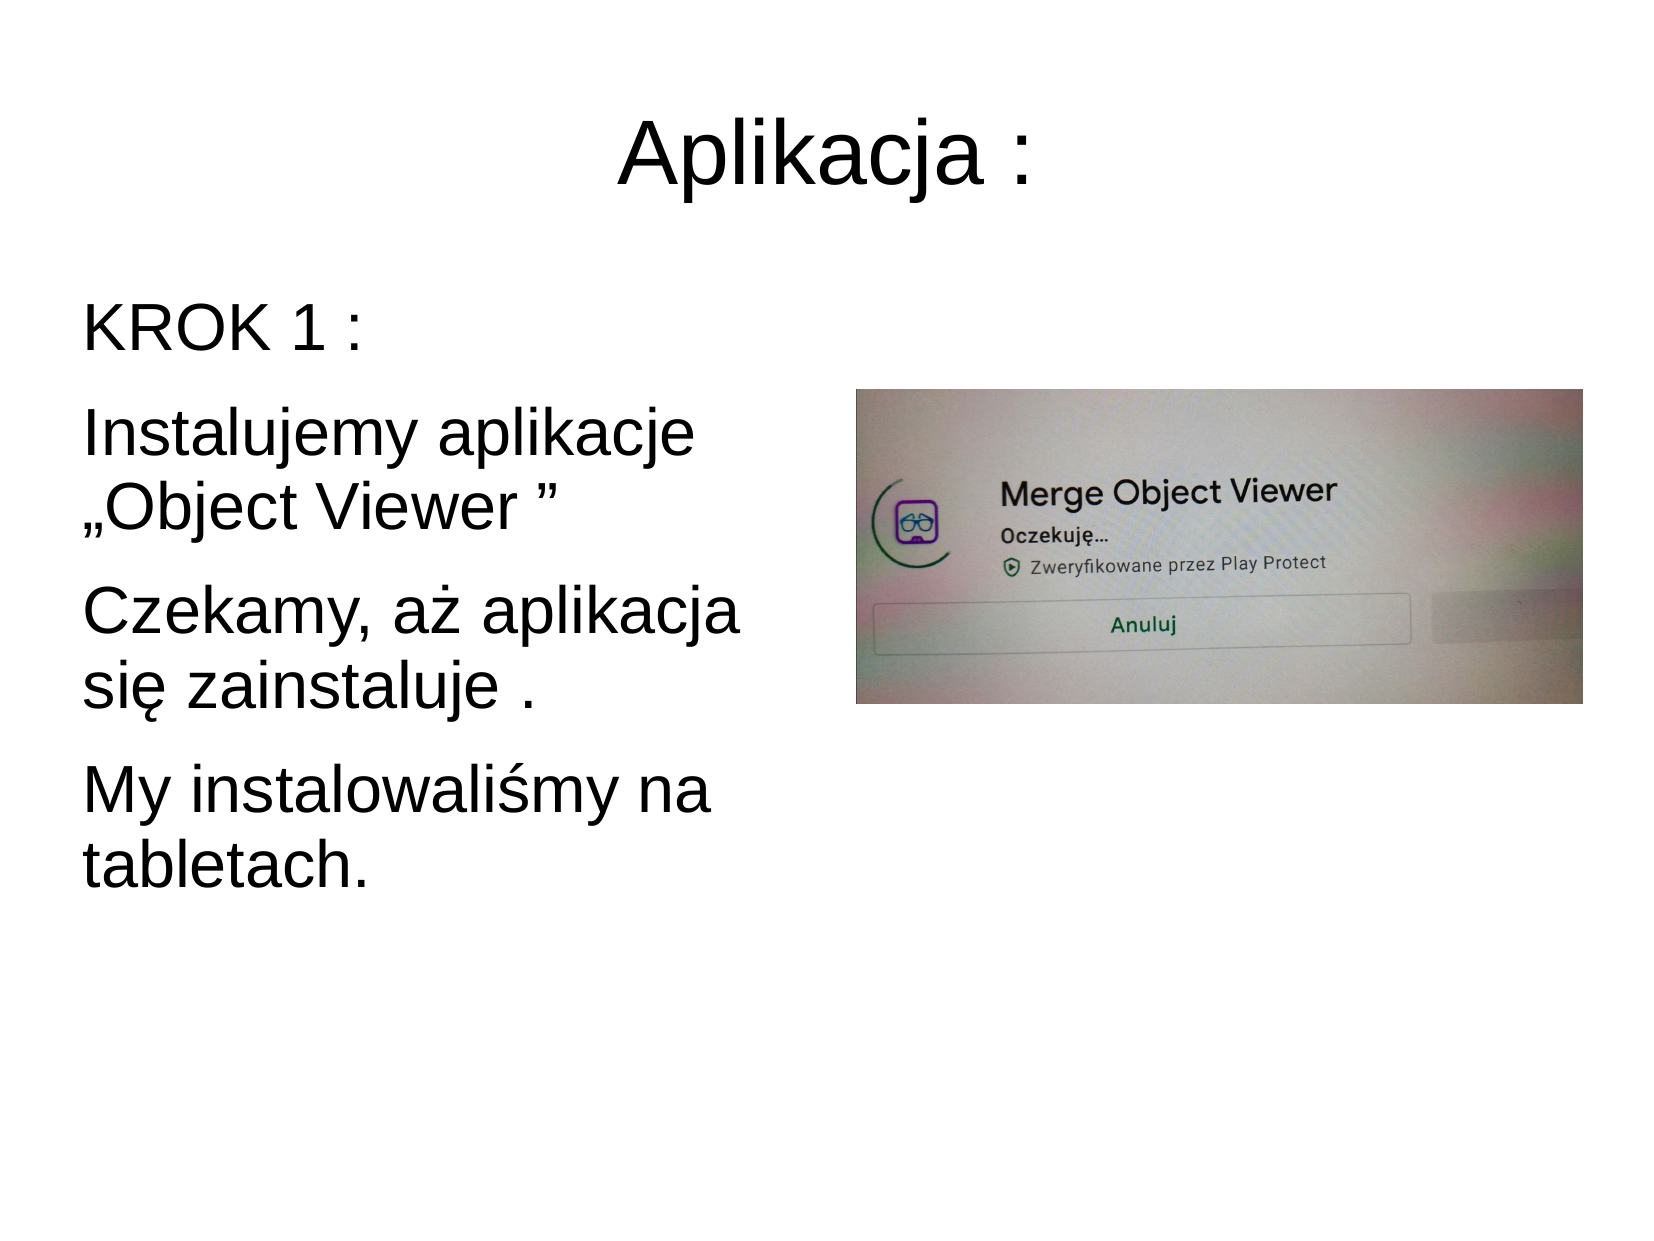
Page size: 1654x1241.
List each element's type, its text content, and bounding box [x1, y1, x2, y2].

title Aplikacja : [82, 49, 1571, 257]
picture [856, 389, 1583, 704]
list KROK 1 : Instalujemy aplikacje „Object Viewer ” Czekamy, aż aplikacja się zainstaluje . My instalowaliśmy na tabletach. [82, 290, 809, 1241]
